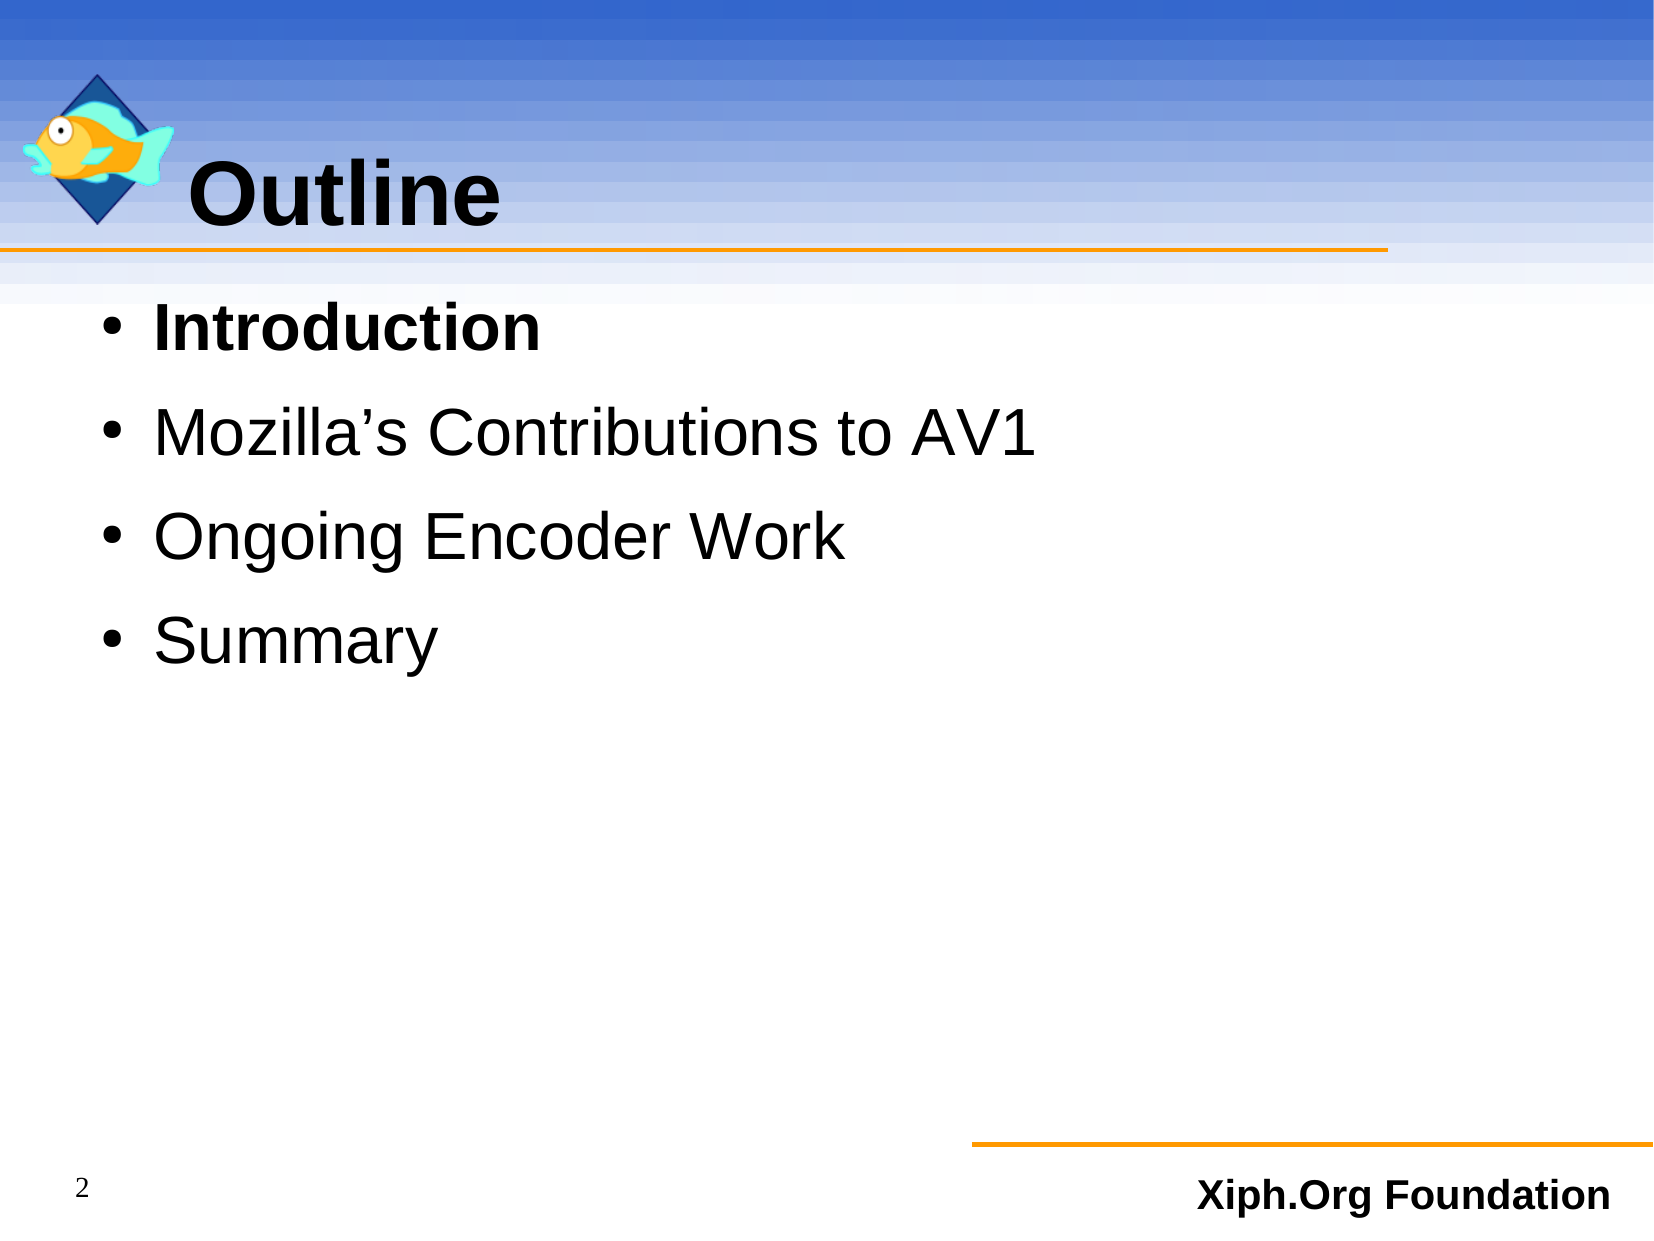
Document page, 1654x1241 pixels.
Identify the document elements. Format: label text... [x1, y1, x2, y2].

picture [0, 0, 1654, 1241]
list Introduction Mozilla’s Contributions to AV1 Ongoing Encoder Work Summary [82, 290, 1571, 1094]
title Outline [187, 52, 1571, 245]
